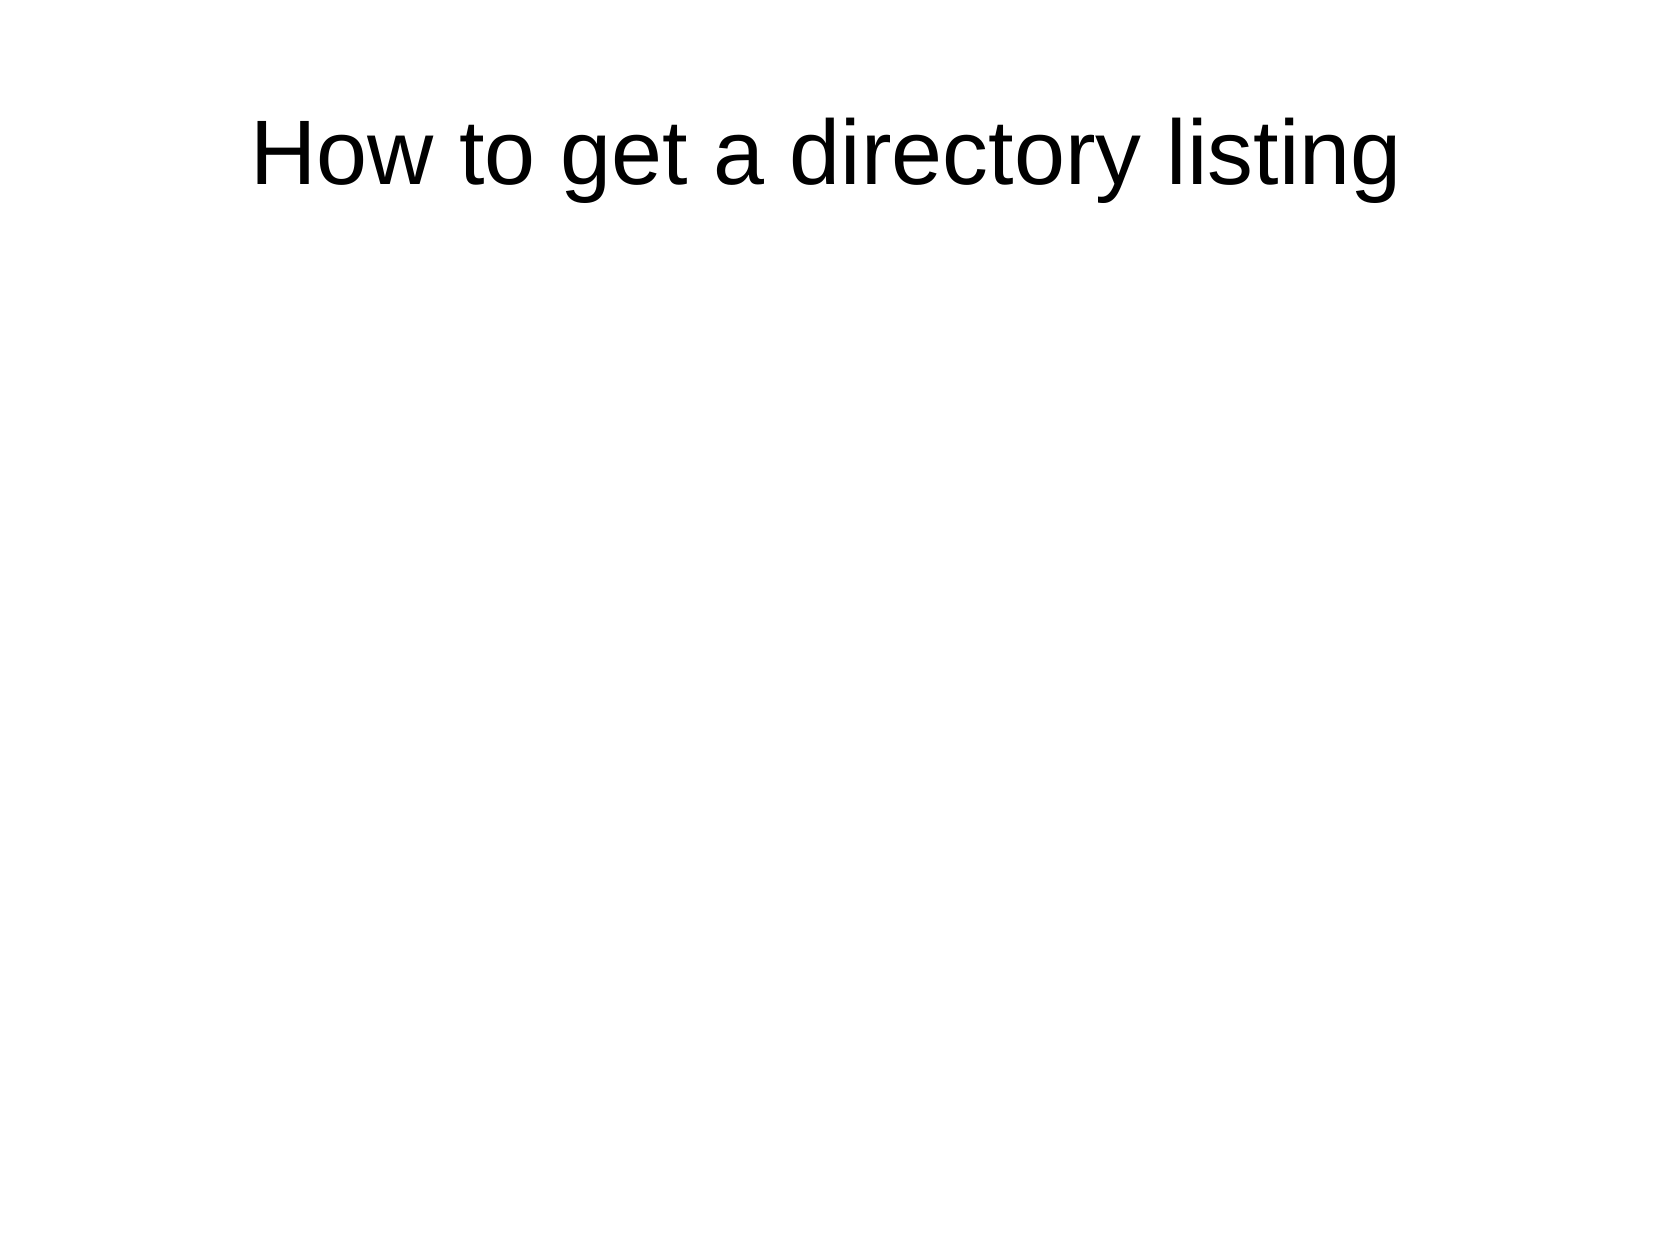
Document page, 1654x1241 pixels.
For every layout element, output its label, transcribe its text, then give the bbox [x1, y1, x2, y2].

title How to get a directory listing [82, 49, 1571, 257]
